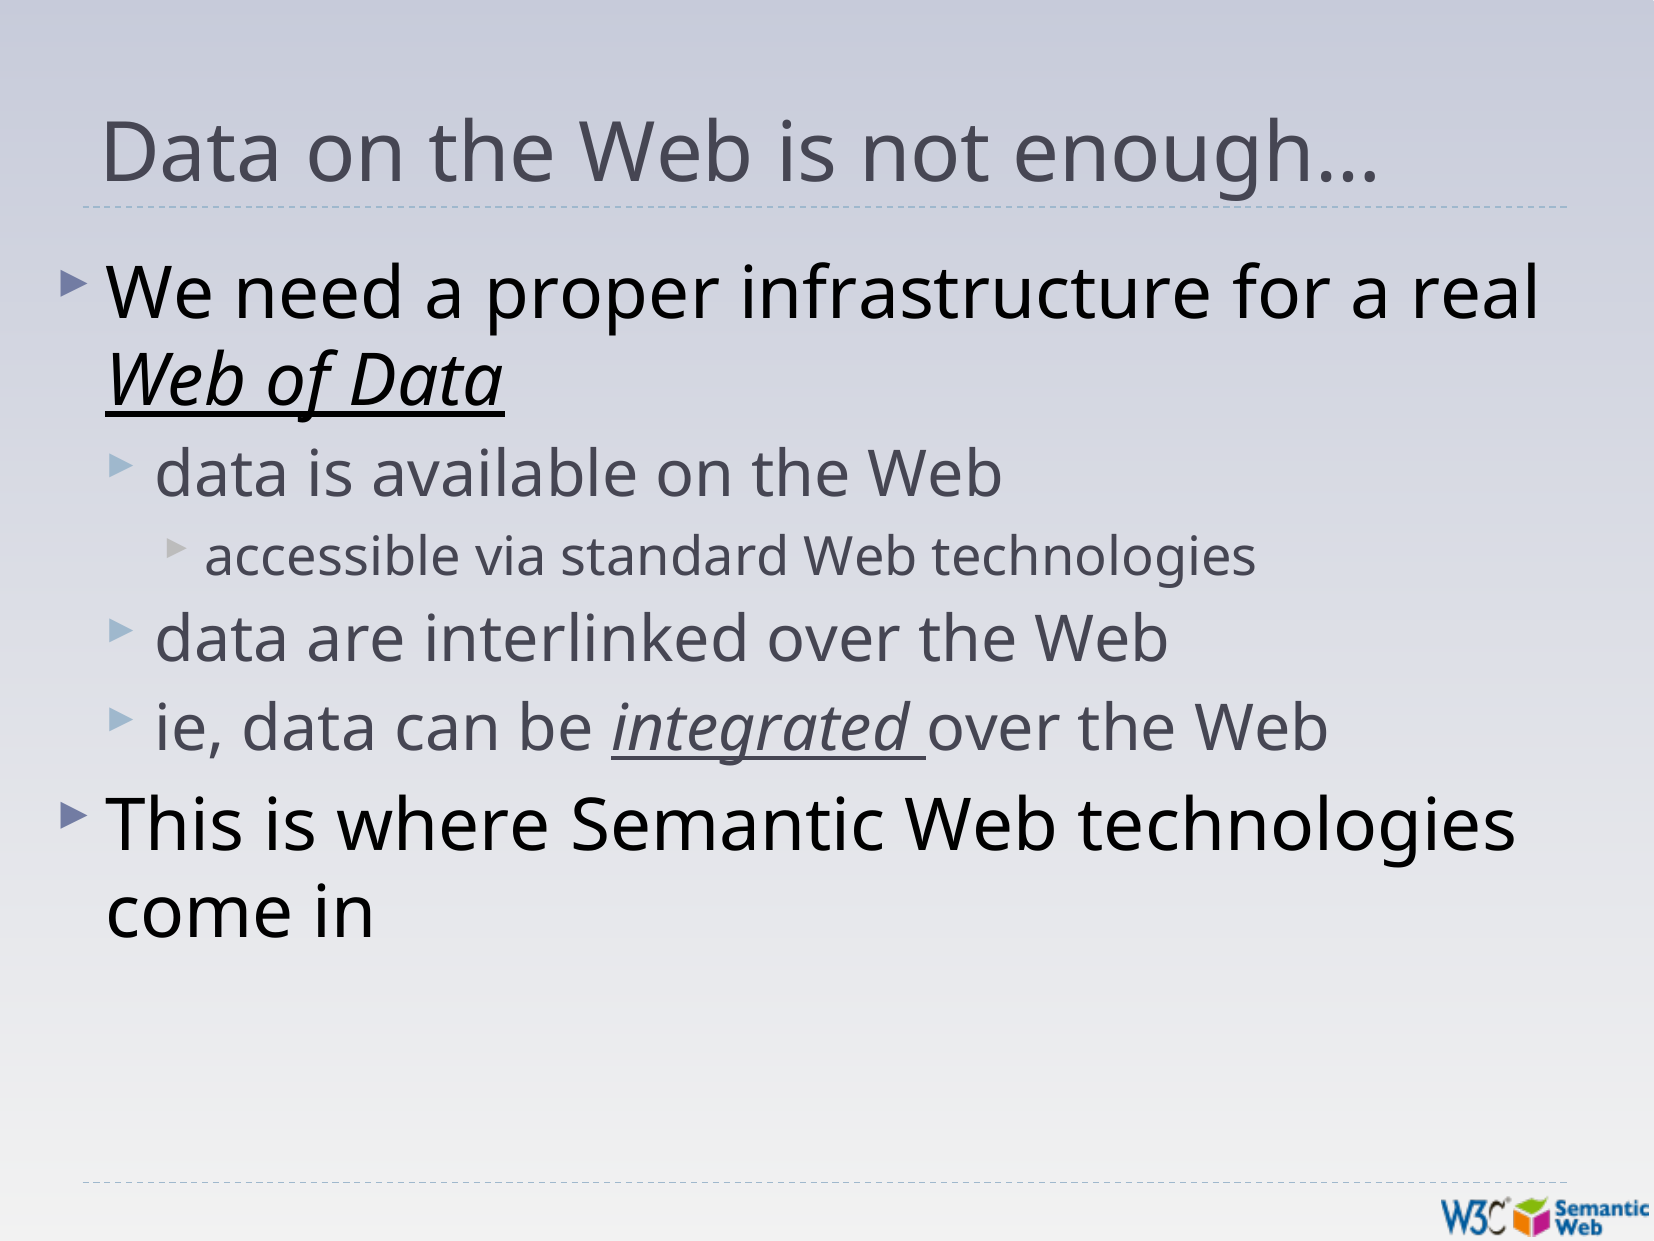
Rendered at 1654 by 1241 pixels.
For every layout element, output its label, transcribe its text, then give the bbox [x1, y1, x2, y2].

picture [1441, 1195, 1649, 1237]
title Data on the Web is not enough… [82, 27, 1572, 207]
list We need a proper infrastructure for a real Web of Data data is available on the Web accessible via standard Web technologies data are interlinked over the Web ie, data can be integrated over the Web This is where Semantic Web technologies come in [39, 236, 1608, 1152]
